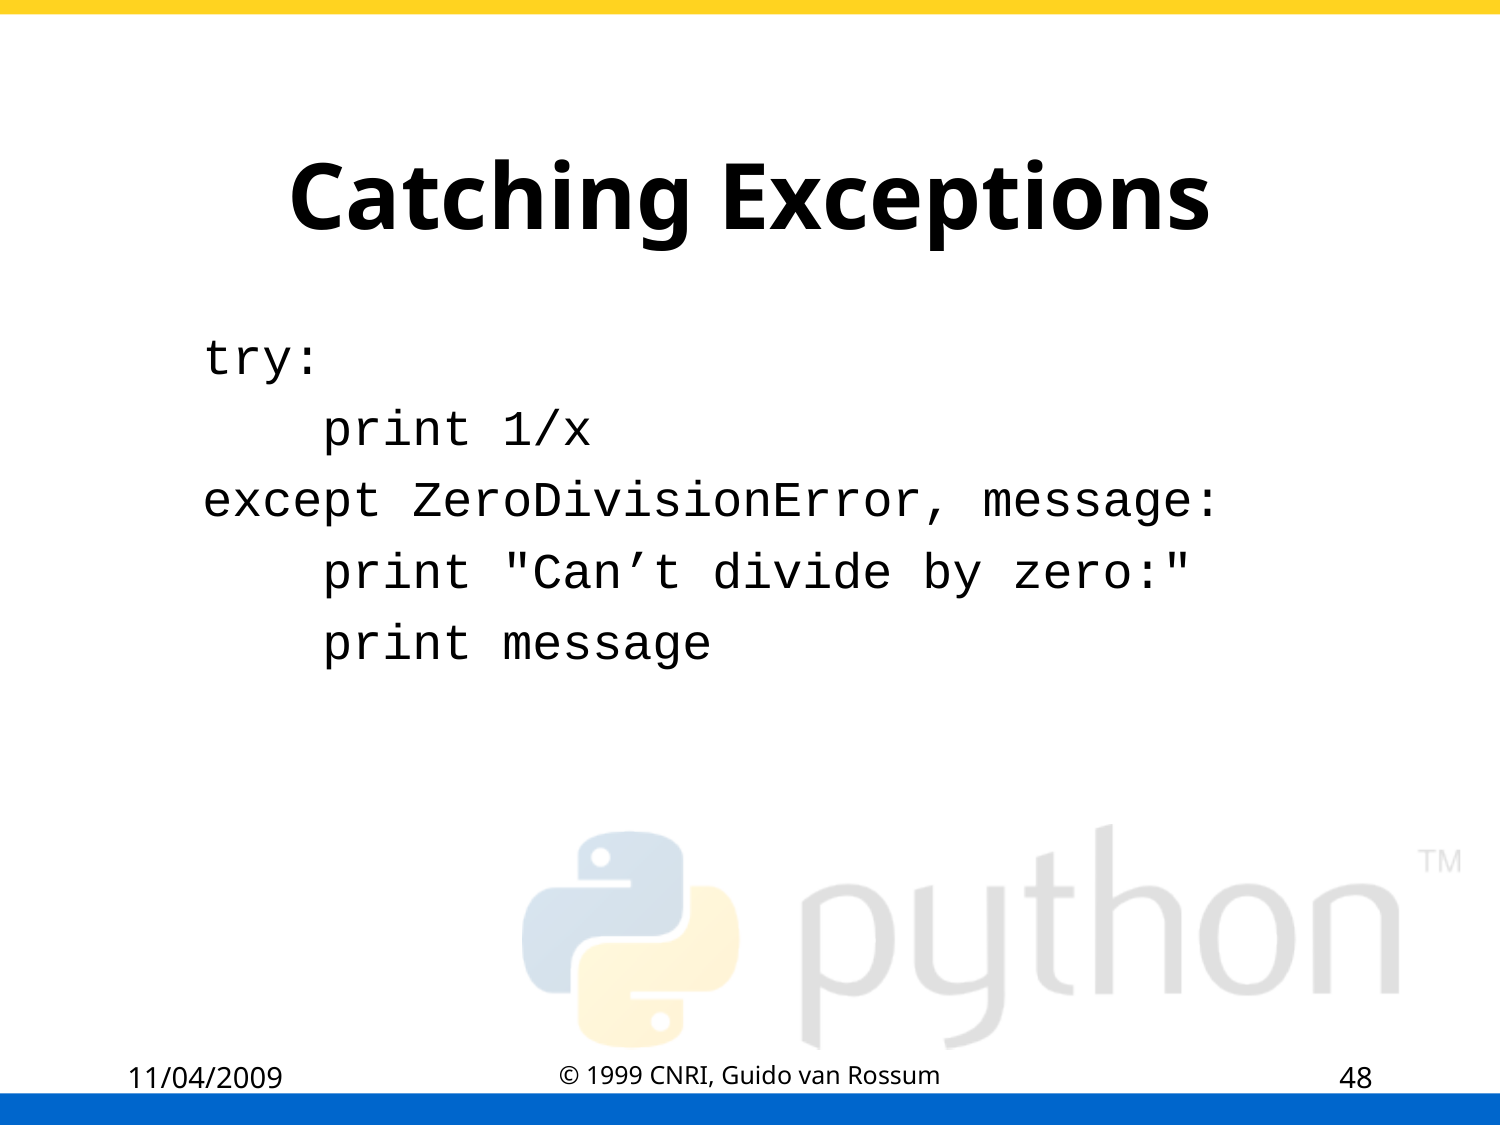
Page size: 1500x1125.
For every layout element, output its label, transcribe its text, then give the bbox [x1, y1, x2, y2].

title Catching Exceptions [112, 99, 1388, 288]
list try: print 1/x except ZeroDivisionError, message: print "Can’t divide by zero:" print message [112, 324, 1388, 1001]
